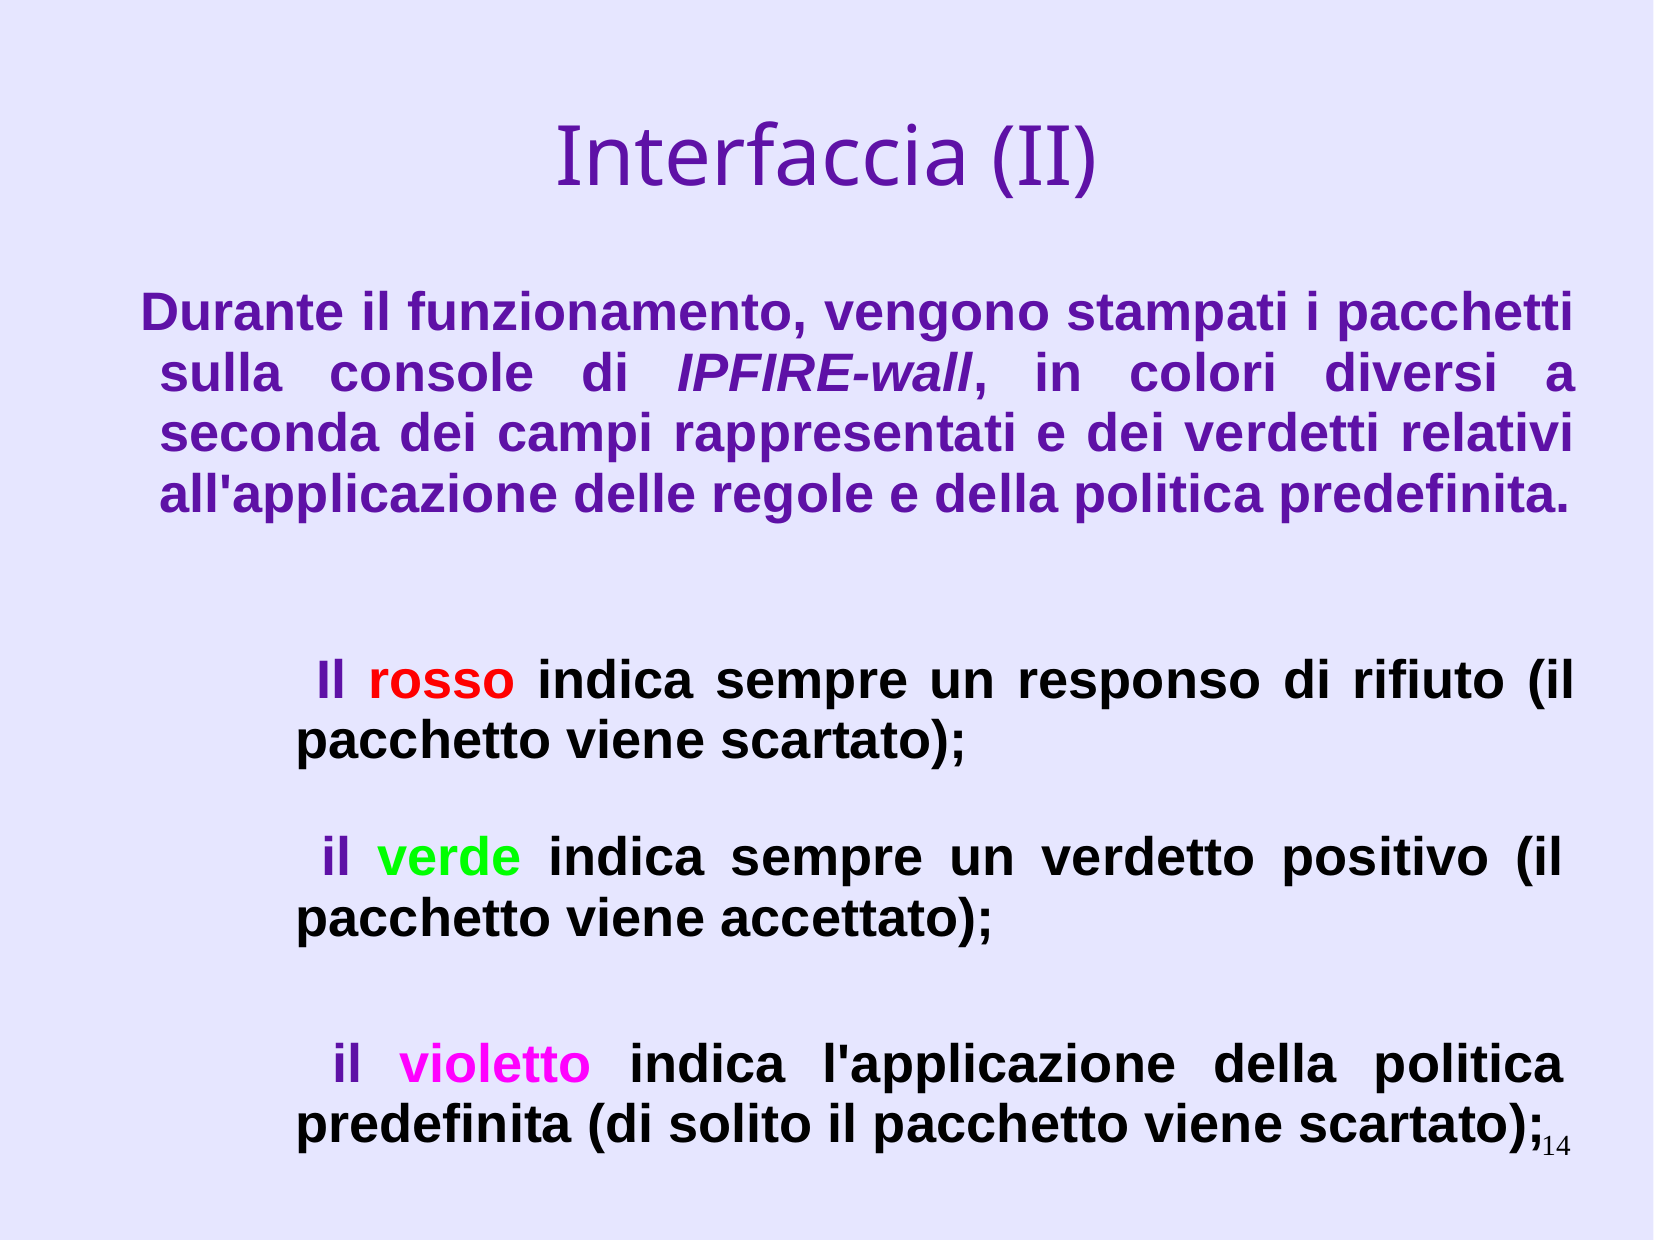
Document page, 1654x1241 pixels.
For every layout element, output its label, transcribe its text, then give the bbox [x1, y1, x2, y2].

text_box il violetto indica l'applicazione della politica predefinita (di solito il pacchetto viene scartato); [295, 1006, 1565, 1182]
text_box il verde indica sempre un verdetto positivo (il pacchetto viene accettato); [295, 799, 1565, 975]
text_box Il rosso indica sempre un responso di rifiuto (il pacchetto viene scartato); [295, 622, 1577, 798]
subtitle Durante il funzionamento, vengono stampati i pacchetti sulla console di IPFIRE-wall, in colori diversi a seconda dei campi rappresentati e dei verdetti relativi all'applicazione delle regole e della politica predefinita. [88, 281, 1577, 524]
title Interfaccia (II) [82, 49, 1571, 257]
